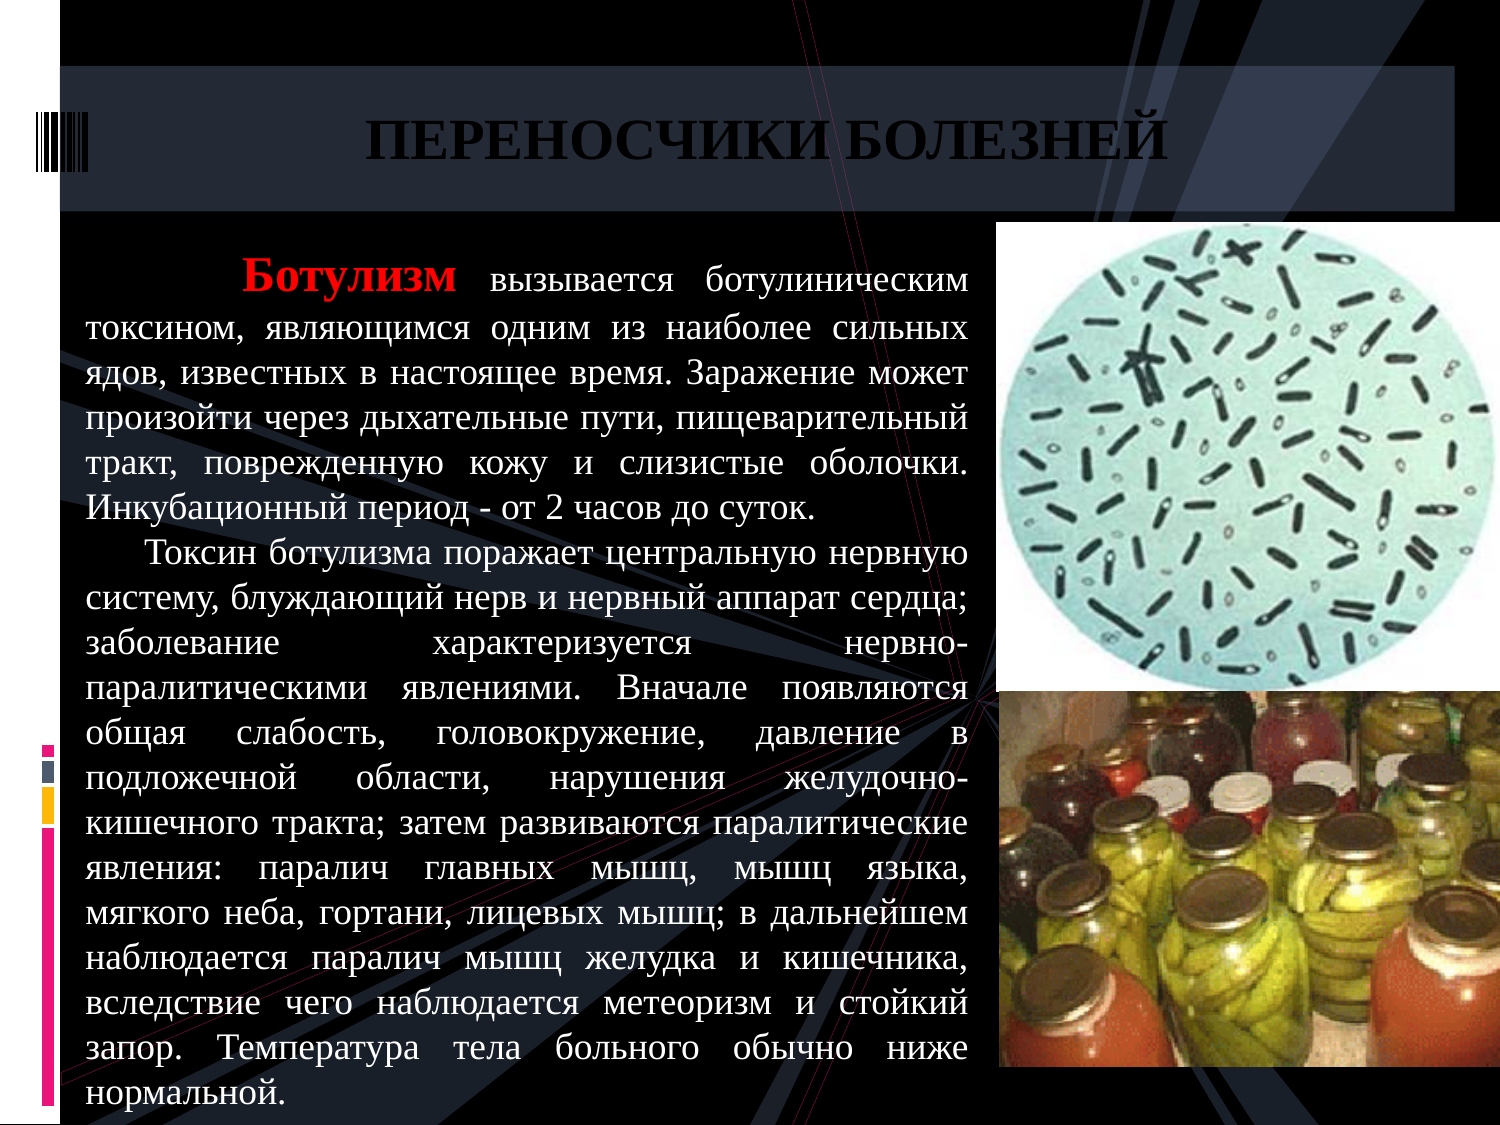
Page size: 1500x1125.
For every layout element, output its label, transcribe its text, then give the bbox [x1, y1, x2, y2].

text_box переносчики болезней [82, 94, 1453, 179]
picture [996, 222, 1500, 1067]
text_box Ботулизм вызывается ботулиническим токсином, являющимся одним из наиболее сильных ядов, известных в настоящее время. Заражение может произойти через дыхательные пути, пищеварительный тракт, поврежденную кожу и слизистые оболочки. Инкубационный период - от 2 часов до суток. Токсин ботулизма поражает центральную нервную систему, блуждающий нерв и нервный аппарат сердца; заболевание характеризуется нервно- паралитическими явлениями. Вначале появляются общая слабость, головокружение, давление в подложечной области, нарушения желудочно- кишечного тракта; затем развиваются паралитические явления: паралич главных мышц, мышц языка, мягкого неба, гортани, лицевых мышц; в дальнейшем наблюдается паралич мышц желудка и кишечника, вследствие чего наблюдается метеоризм и стойкий запор. Температура тела больного обычно ниже нормальной. [70, 234, 985, 1125]
